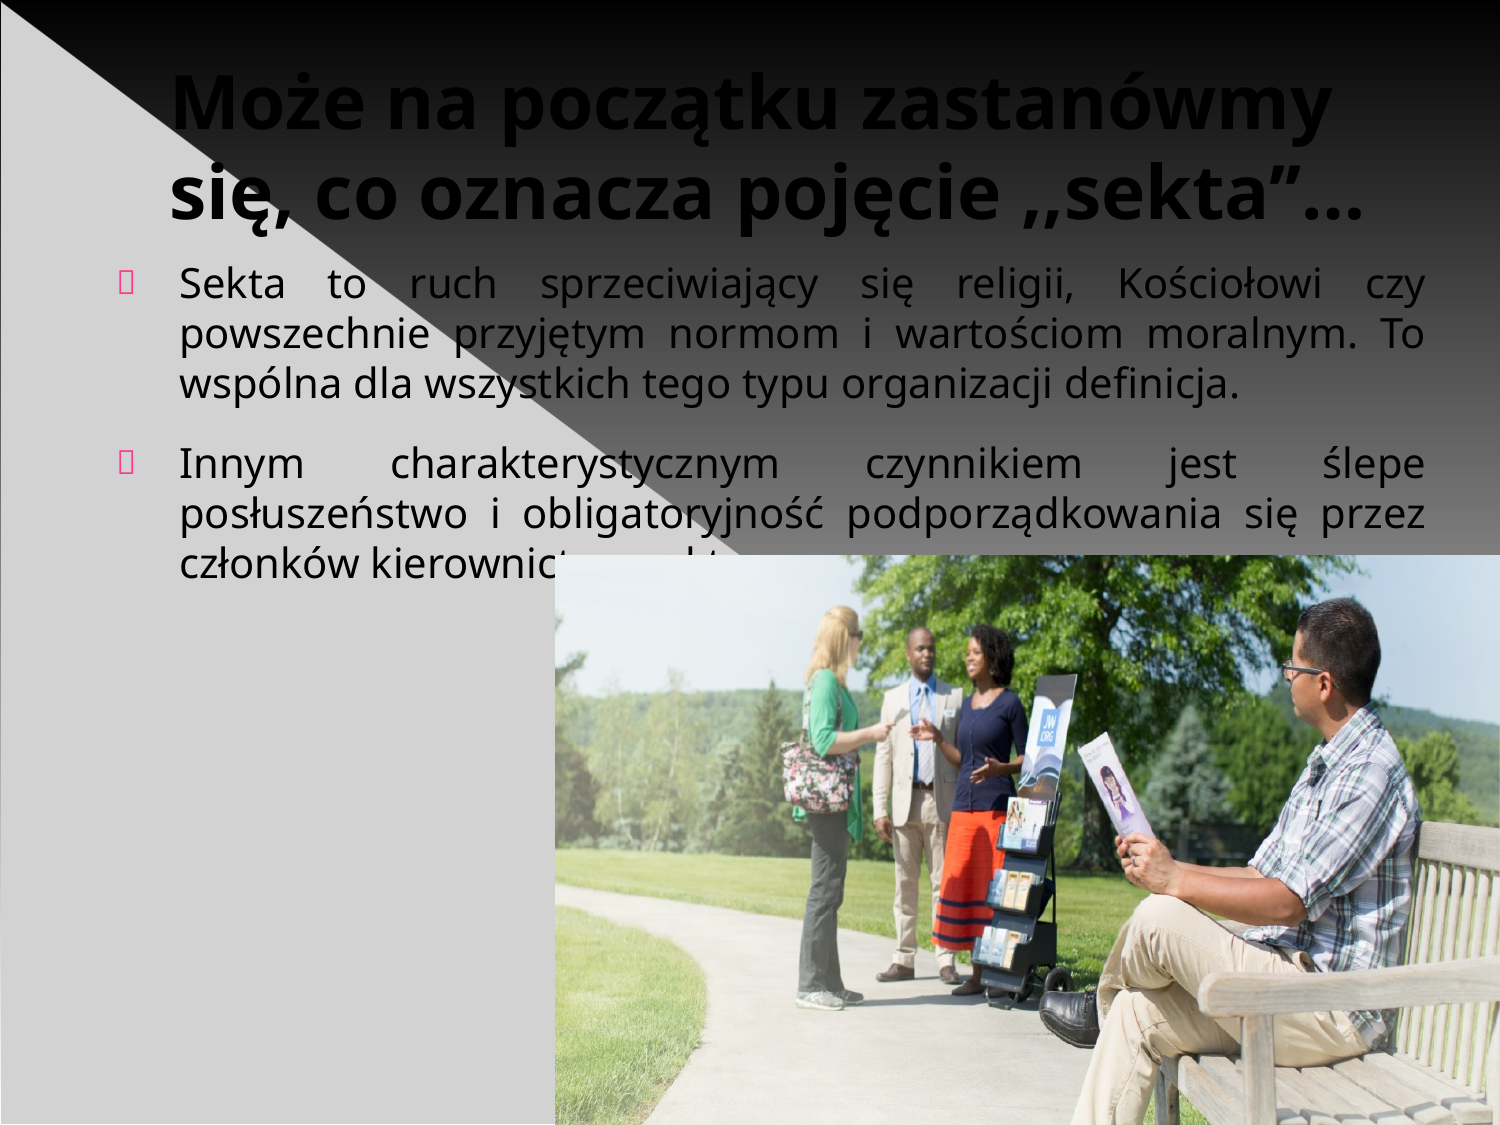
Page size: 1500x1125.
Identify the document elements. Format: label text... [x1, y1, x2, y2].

title Może na początku zastanówmy się, co oznacza pojęcie ,,sekta’’… [75, 47, 1425, 277]
list Sekta to ruch sprzeciwiający się religii, Kościołowi czy powszechnie przyjętym normom i wartościom moralnym. To wspólna dla wszystkich tego typu organizacji definicja. Innym charakterystycznym czynnikiem jest ślepe posłuszeństwo i obligatoryjność podporządkowania się przez członków kierownictwu sekty. [91, 249, 1441, 603]
picture [555, 555, 1500, 1125]
